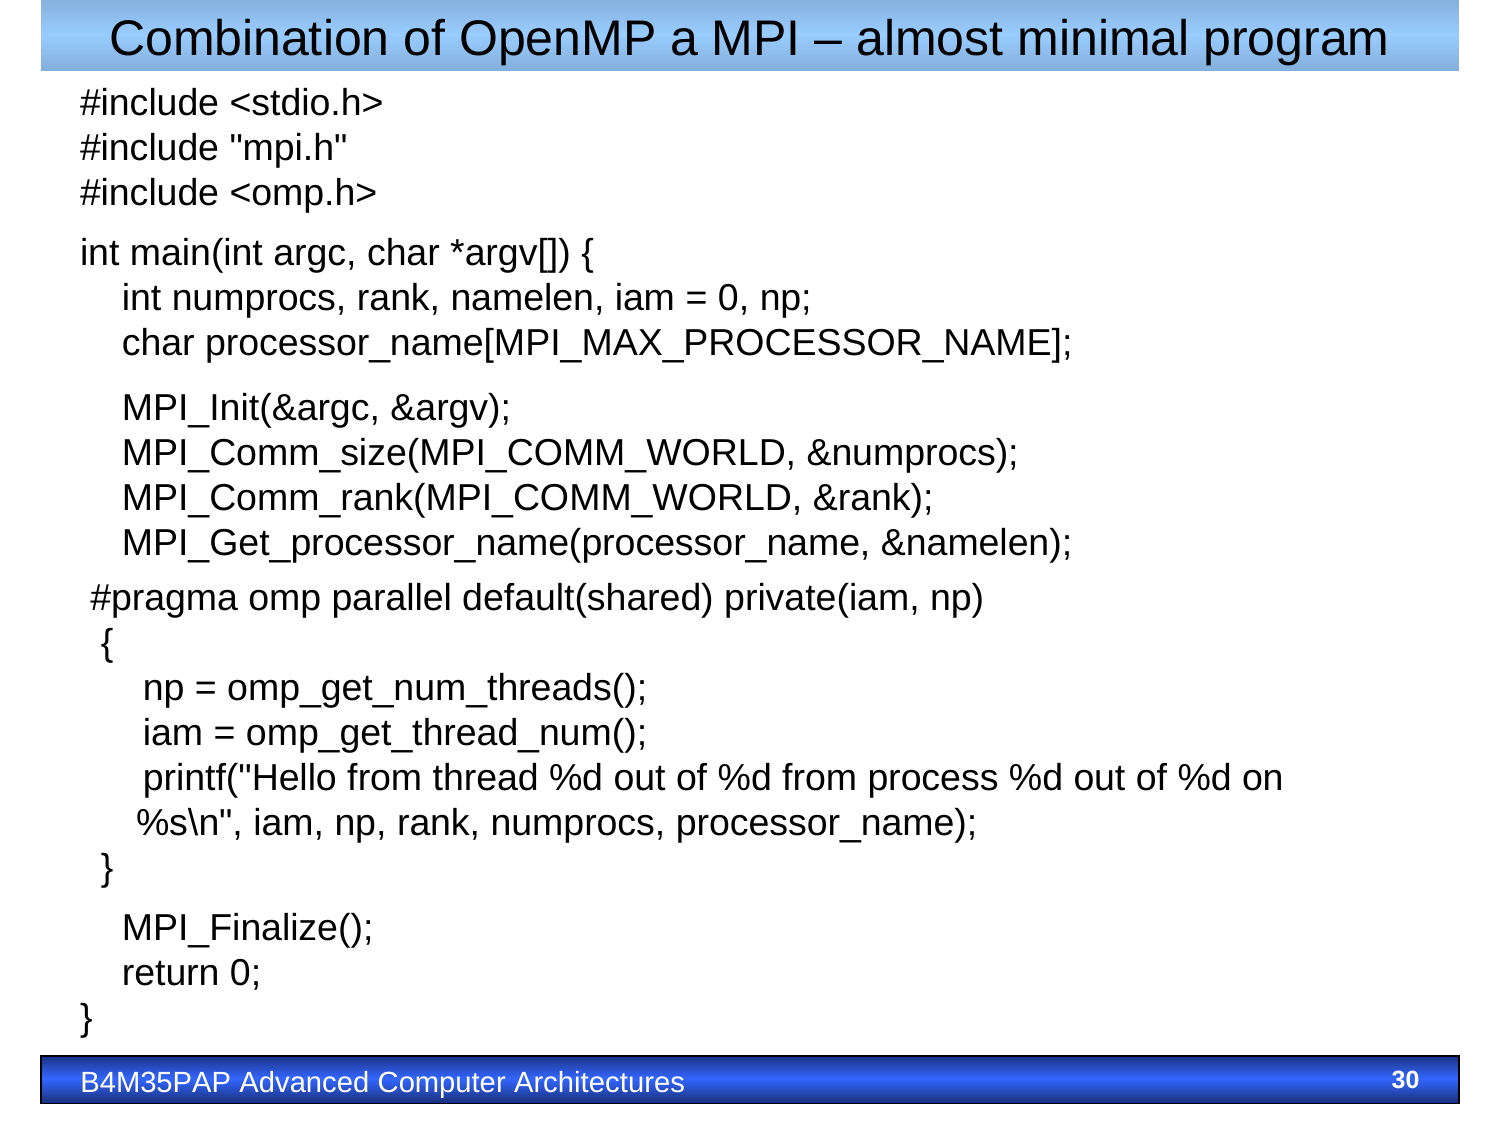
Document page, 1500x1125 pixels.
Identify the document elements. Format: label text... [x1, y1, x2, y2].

title Combination of OpenMP a MPI – almost minimal program [41, 0, 1459, 71]
list #include <stdio.h> #include "mpi.h" #include <omp.h> int main(int argc, char *argv[]) { int numprocs, rank, namelen, iam = 0, np; char processor_name[MPI_MAX_PROCESSOR_NAME]; MPI_Init(&argc, &argv); MPI_Comm_size(MPI_COMM_WORLD, &numprocs); MPI_Comm_rank(MPI_COMM_WORLD, &rank); MPI_Get_processor_name(processor_name, &namelen); #pragma omp parallel default(shared) private(iam, np) { np = omp_get_num_threads(); iam = omp_get_thread_num(); printf("Hello from thread %d out of %d from process %d out of %d on %s\n", iam, np, rank, numprocs, processor_name); } MPI_Finalize(); return 0; } [64, 70, 1436, 1024]
